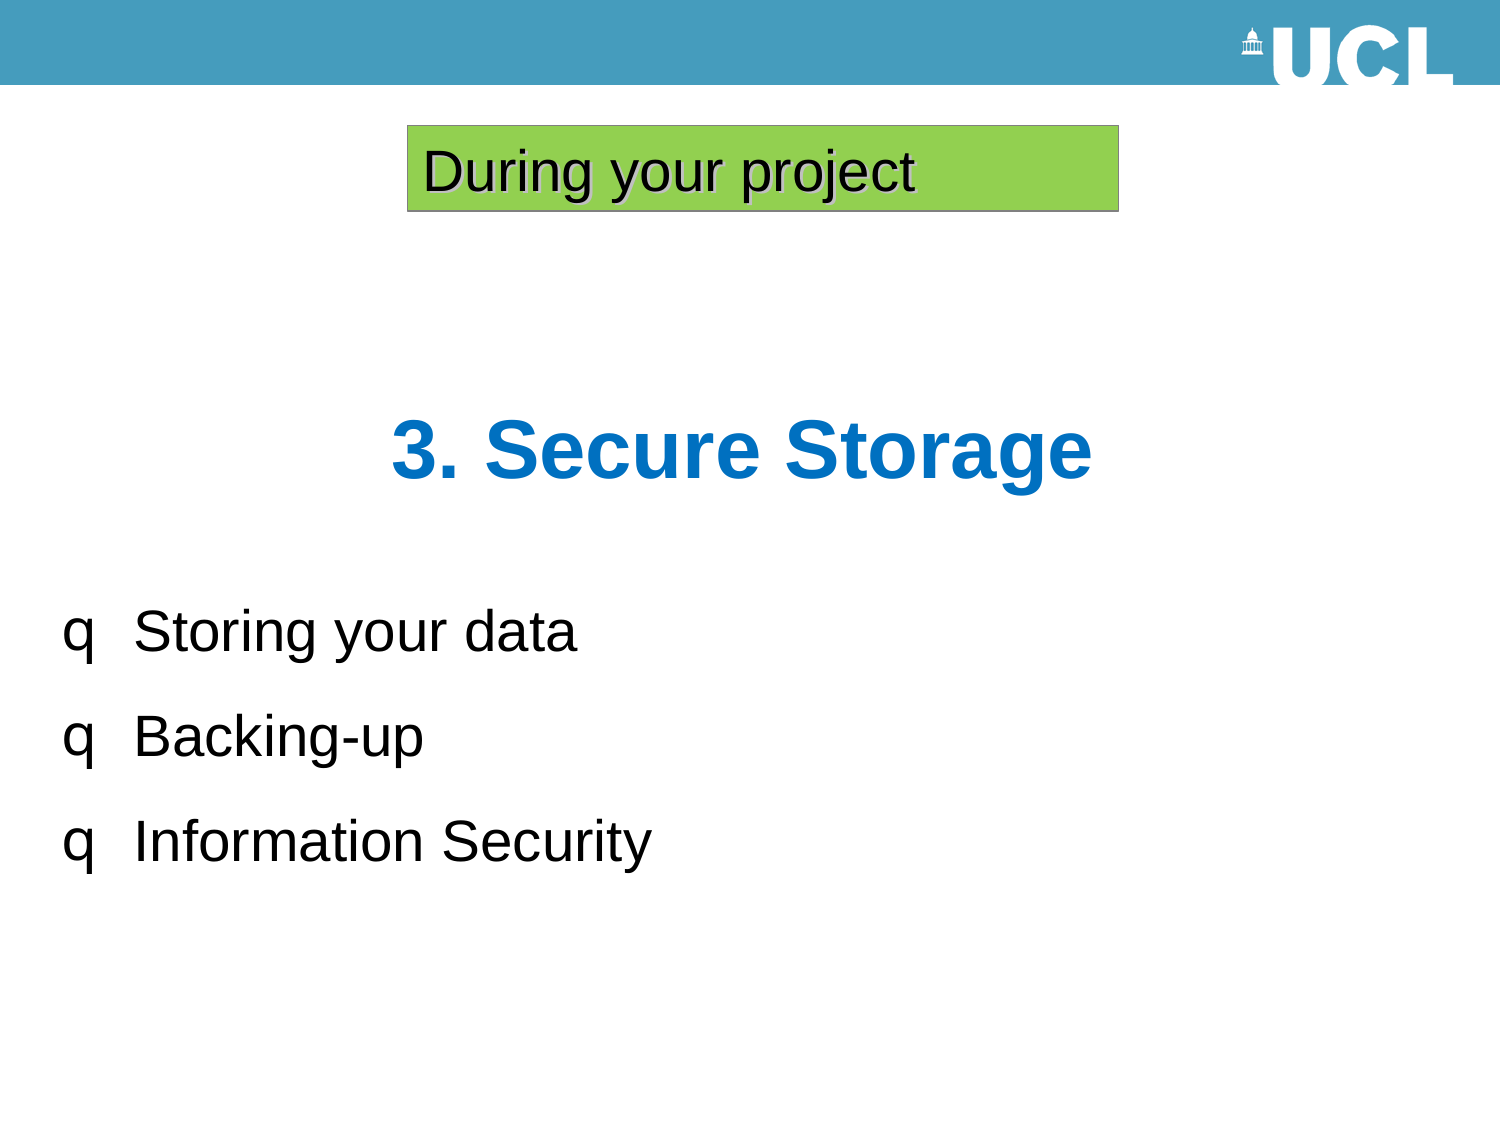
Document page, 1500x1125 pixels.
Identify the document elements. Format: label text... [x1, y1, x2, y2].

text_box Storing your data Backing-up Information Security [46, 550, 1074, 991]
text_box 3. Secure Storage [46, 338, 1440, 551]
text_box During your project [407, 125, 1119, 212]
